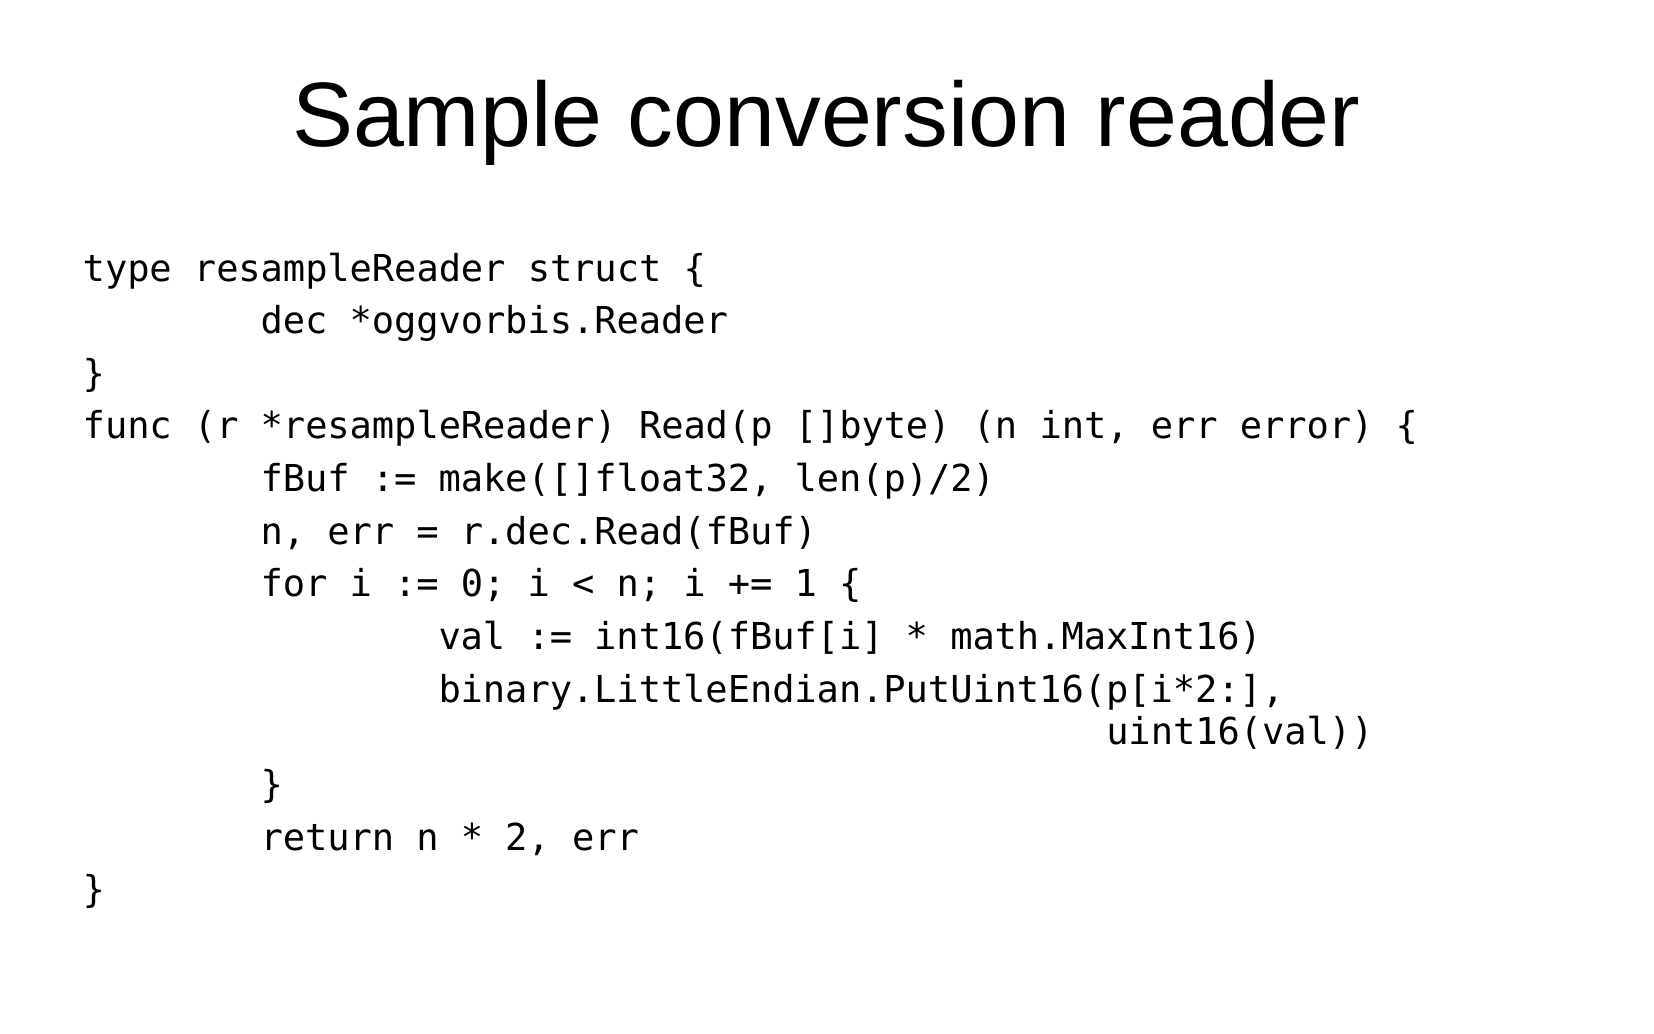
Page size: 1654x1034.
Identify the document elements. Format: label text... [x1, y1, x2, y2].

title Sample conversion reader [82, 36, 1571, 193]
list type resampleReader struct { dec *oggvorbis.Reader } func (r *resampleReader) Read(p []byte) (n int, err error) { fBuf := make([]float32, len(p)/2) n, err = r.dec.Read(fBuf) for i := 0; i < n; i += 1 { val := int16(fBuf[i] * math.MaxInt16) binary.LittleEndian.PutUint16(p[i*2:], uint16(val)) } return n * 2, err } [82, 246, 1571, 928]
